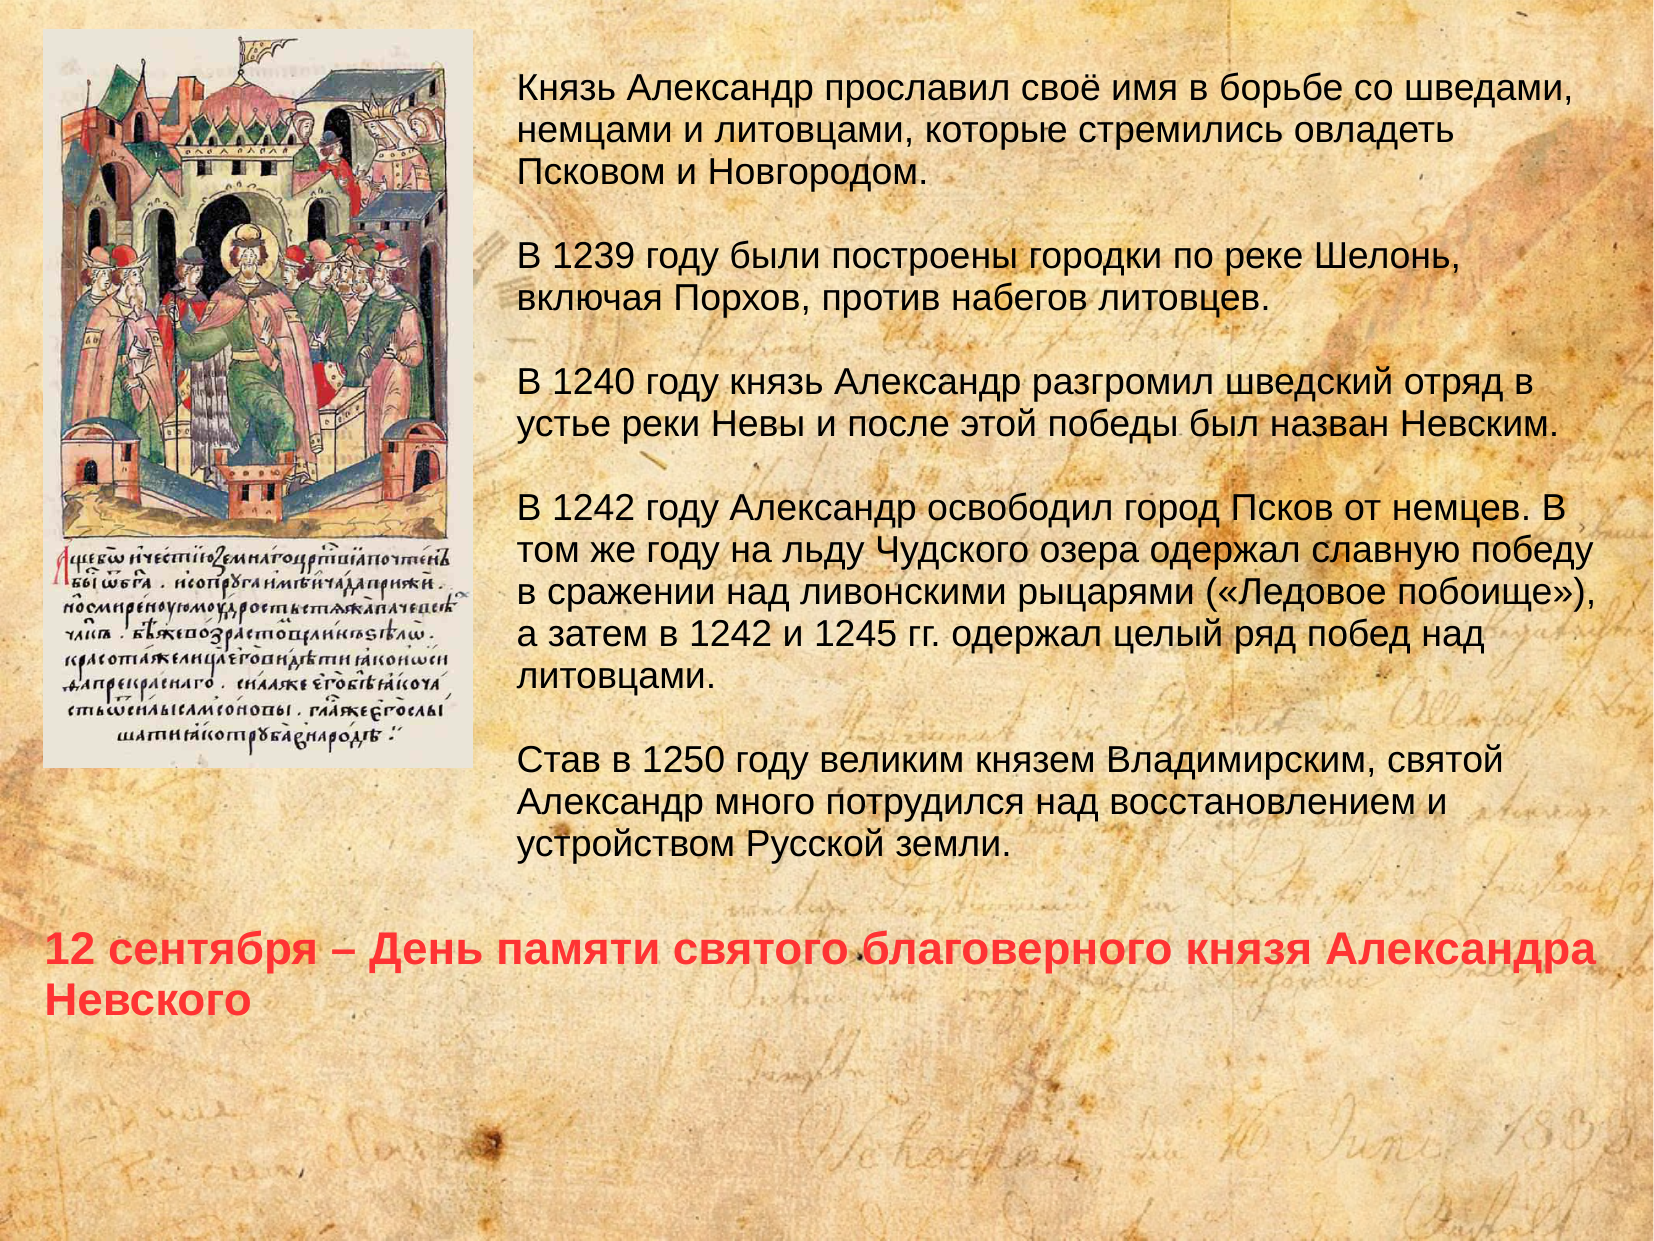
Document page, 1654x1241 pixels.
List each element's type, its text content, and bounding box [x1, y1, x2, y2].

text_box 12 сентября – День памяти святого благоверного князя Александра Невского [29, 915, 1625, 1035]
text_box Князь Александр прославил своё имя в борьбе со шведами, немцами и литовцами, которые стремились овладеть Псковом и Новгородом. В 1239 году были построены городки по реке Шелонь, включая Порхов, против набегов литовцев. В 1240 году князь Александр разгромил шведский отряд в устье реки Невы и после этой победы был назван Невским. В 1242 году Александр освободил город Псков от немцев. В том же году на льду Чудского озера одержал славную победу в сражении над ливонскими рыцарями («Ледовое побоище»), а затем в 1242 и 1245 гг. одержал целый ряд побед над литовцами. Став в 1250 году великим князем Владимирским, святой Александр много потрудился над восстановлением и устройством Русской земли. [501, 59, 1625, 873]
picture [0, 0, 1654, 1241]
